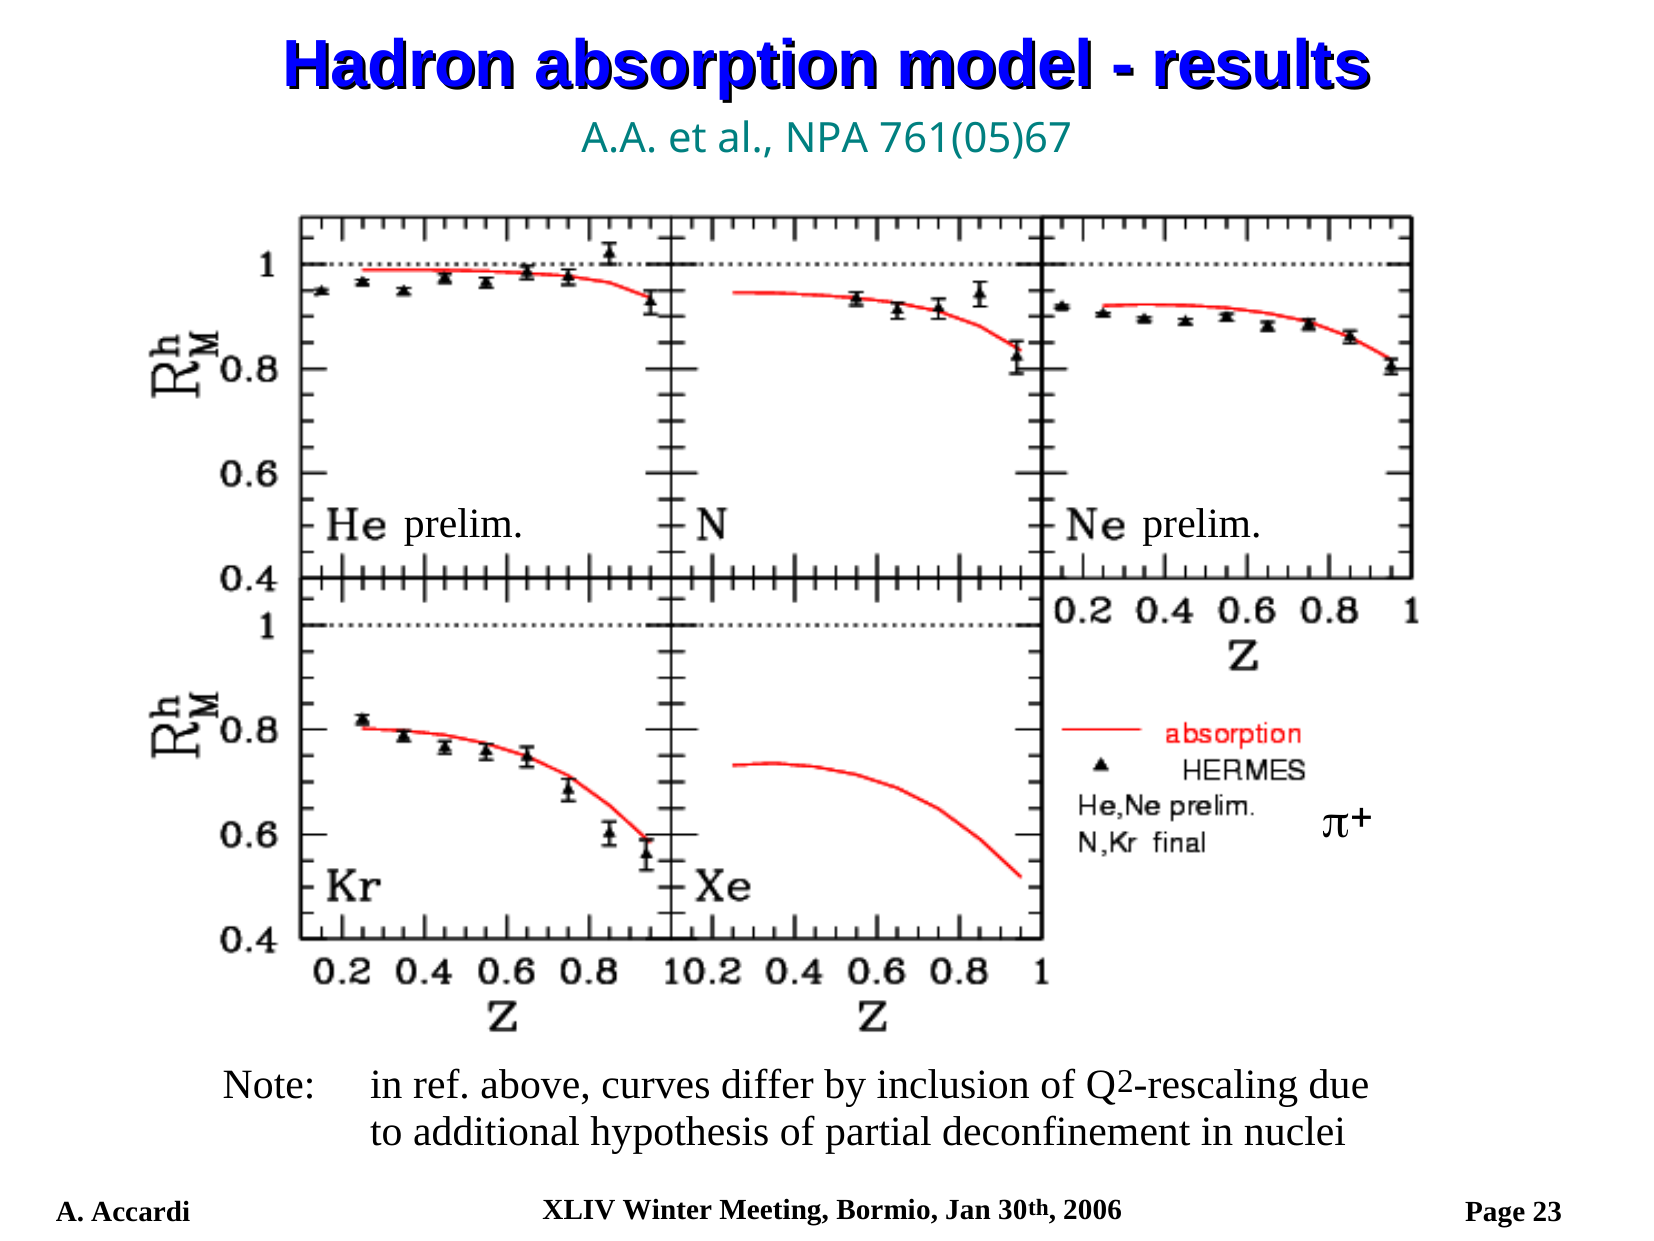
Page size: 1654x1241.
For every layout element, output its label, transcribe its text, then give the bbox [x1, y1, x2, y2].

text_box A. Accardi [37, 1187, 209, 1241]
picture [143, 207, 1421, 1036]
text_box Hadron absorption model - results [29, 23, 1625, 110]
text_box XLIV Winter Meeting, Bormio, Jan 30th, 2006 [542, 1193, 1123, 1233]
text_box prelim. [1142, 500, 1272, 555]
text_box prelim. [404, 500, 533, 555]
text_box A.A. et al., NPA 761(05)67 [501, 107, 1152, 158]
text_box p+ [1322, 801, 1373, 867]
text_box Note: in ref. above, curves differ by inclusion of Q2-rescaling due to additional hypothesis of partial deconfinement in nuclei [222, 1061, 1446, 1164]
text_box Page <number> [1465, 1195, 1654, 1234]
